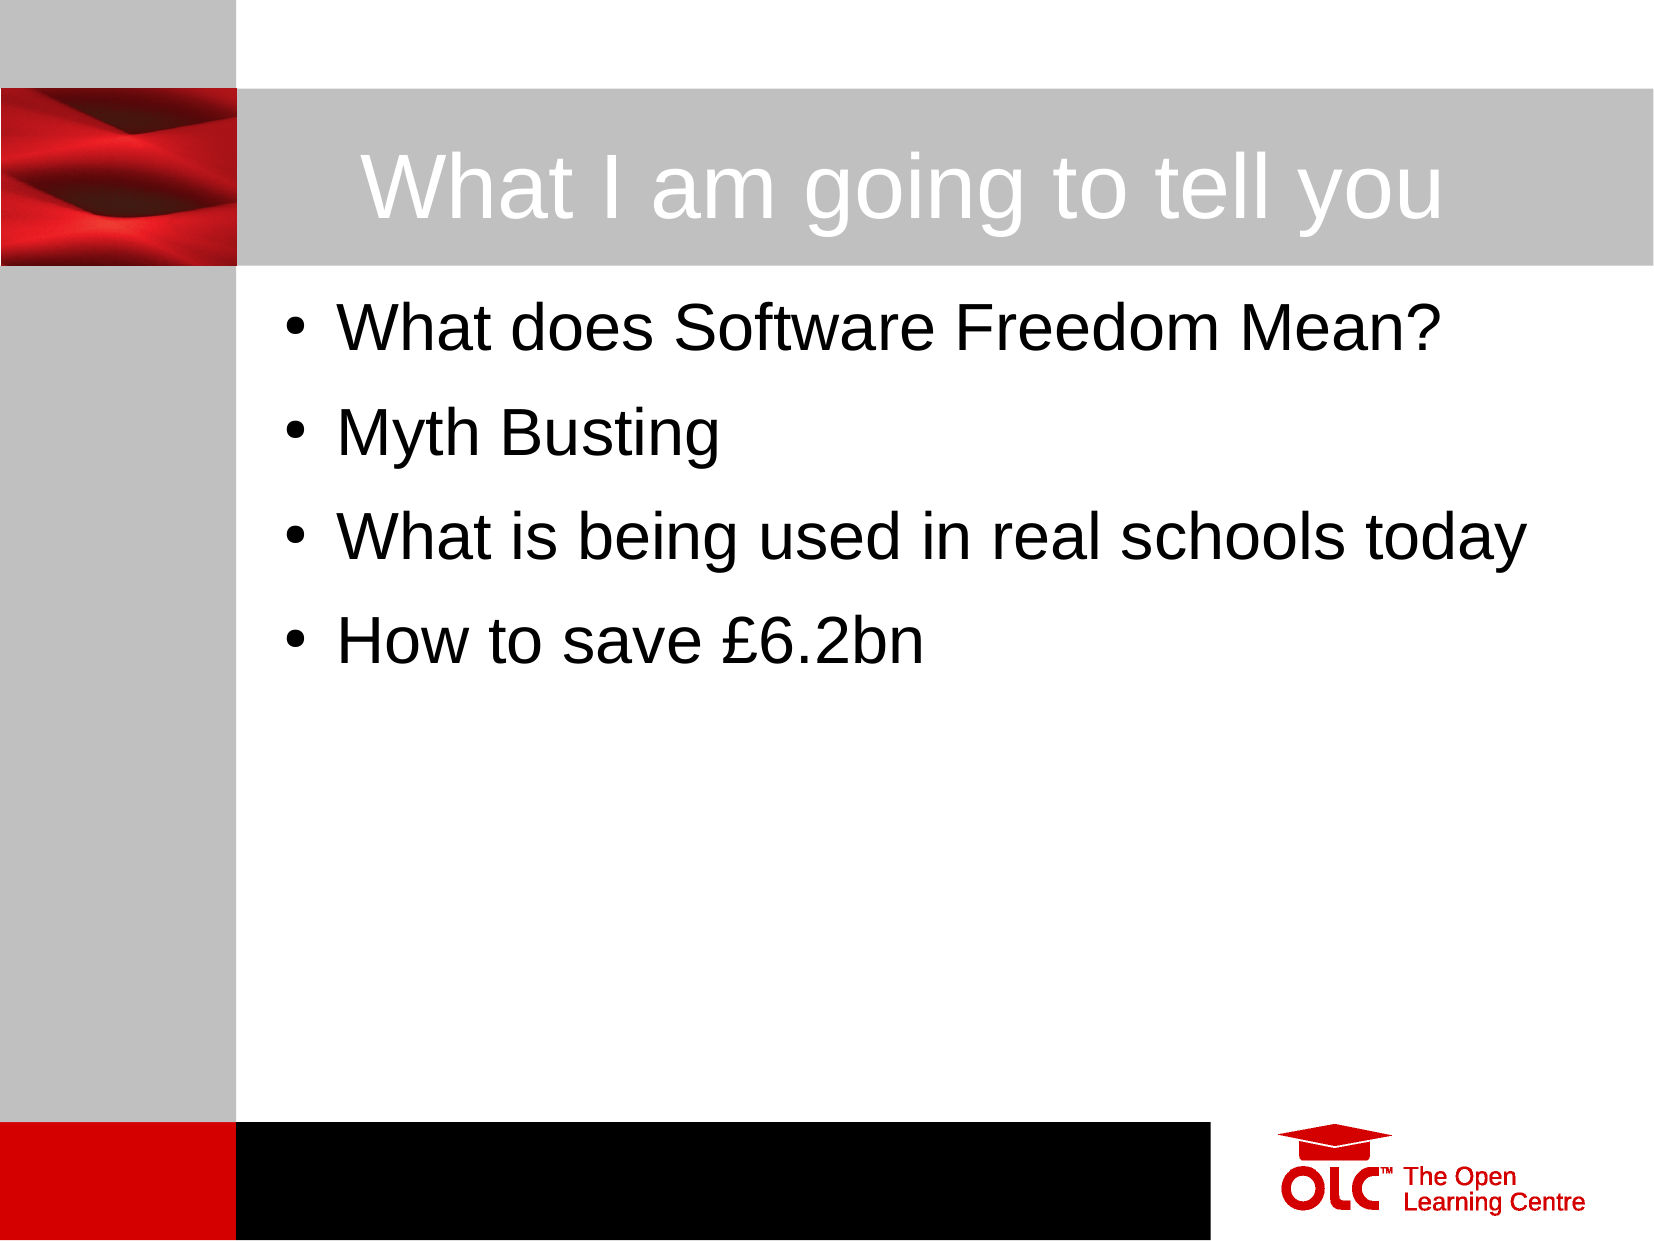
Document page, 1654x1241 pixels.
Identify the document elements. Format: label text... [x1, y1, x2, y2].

picture [1, 88, 237, 266]
title What I am going to tell you [236, 118, 1571, 257]
picture [1269, 1121, 1589, 1220]
list What does Software Freedom Mean? Myth Busting What is being used in real schools today How to save £6.2bn [265, 290, 1571, 1109]
